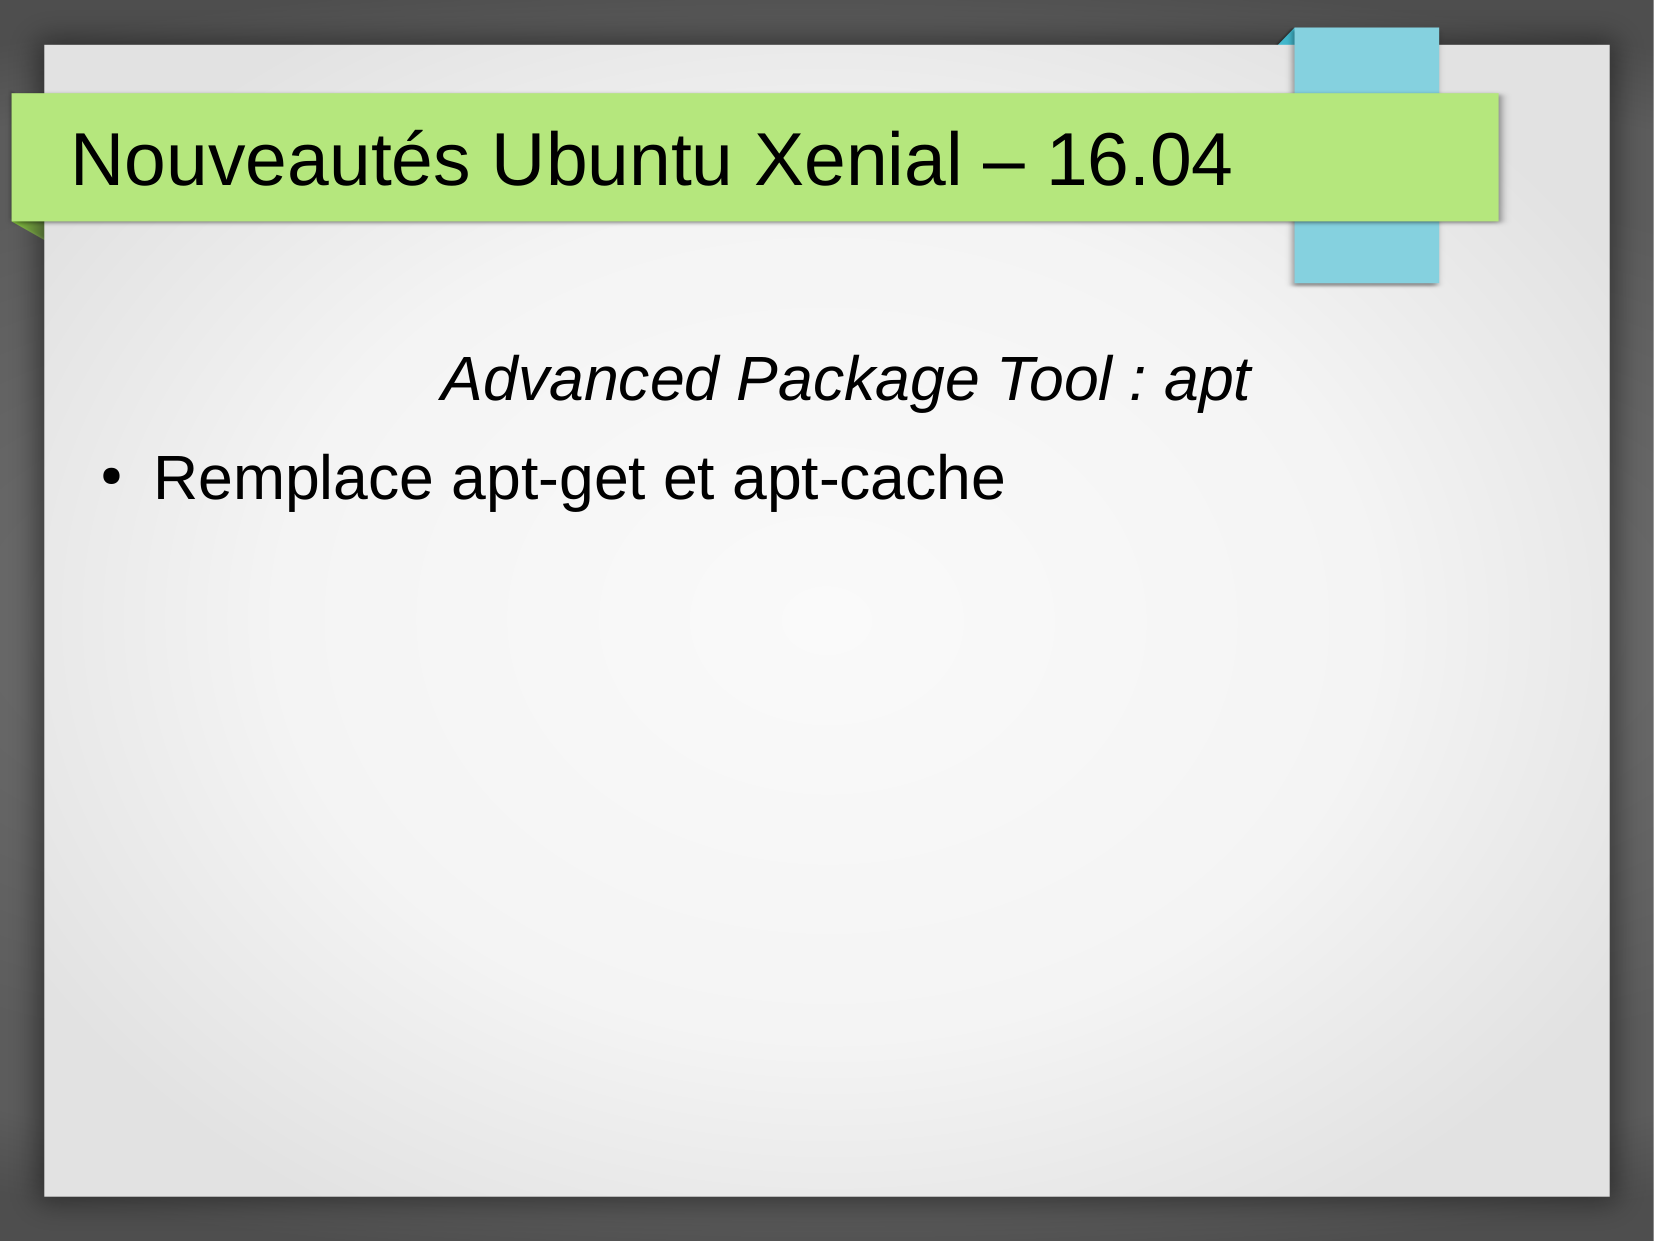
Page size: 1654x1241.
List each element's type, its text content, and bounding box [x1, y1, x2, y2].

list Advanced Package Tool : apt Remplace apt-get et apt-cache [82, 343, 1538, 1063]
picture [0, 0, 1654, 1241]
title Nouveautés Ubuntu Xenial – 16.04 [70, 75, 1252, 244]
